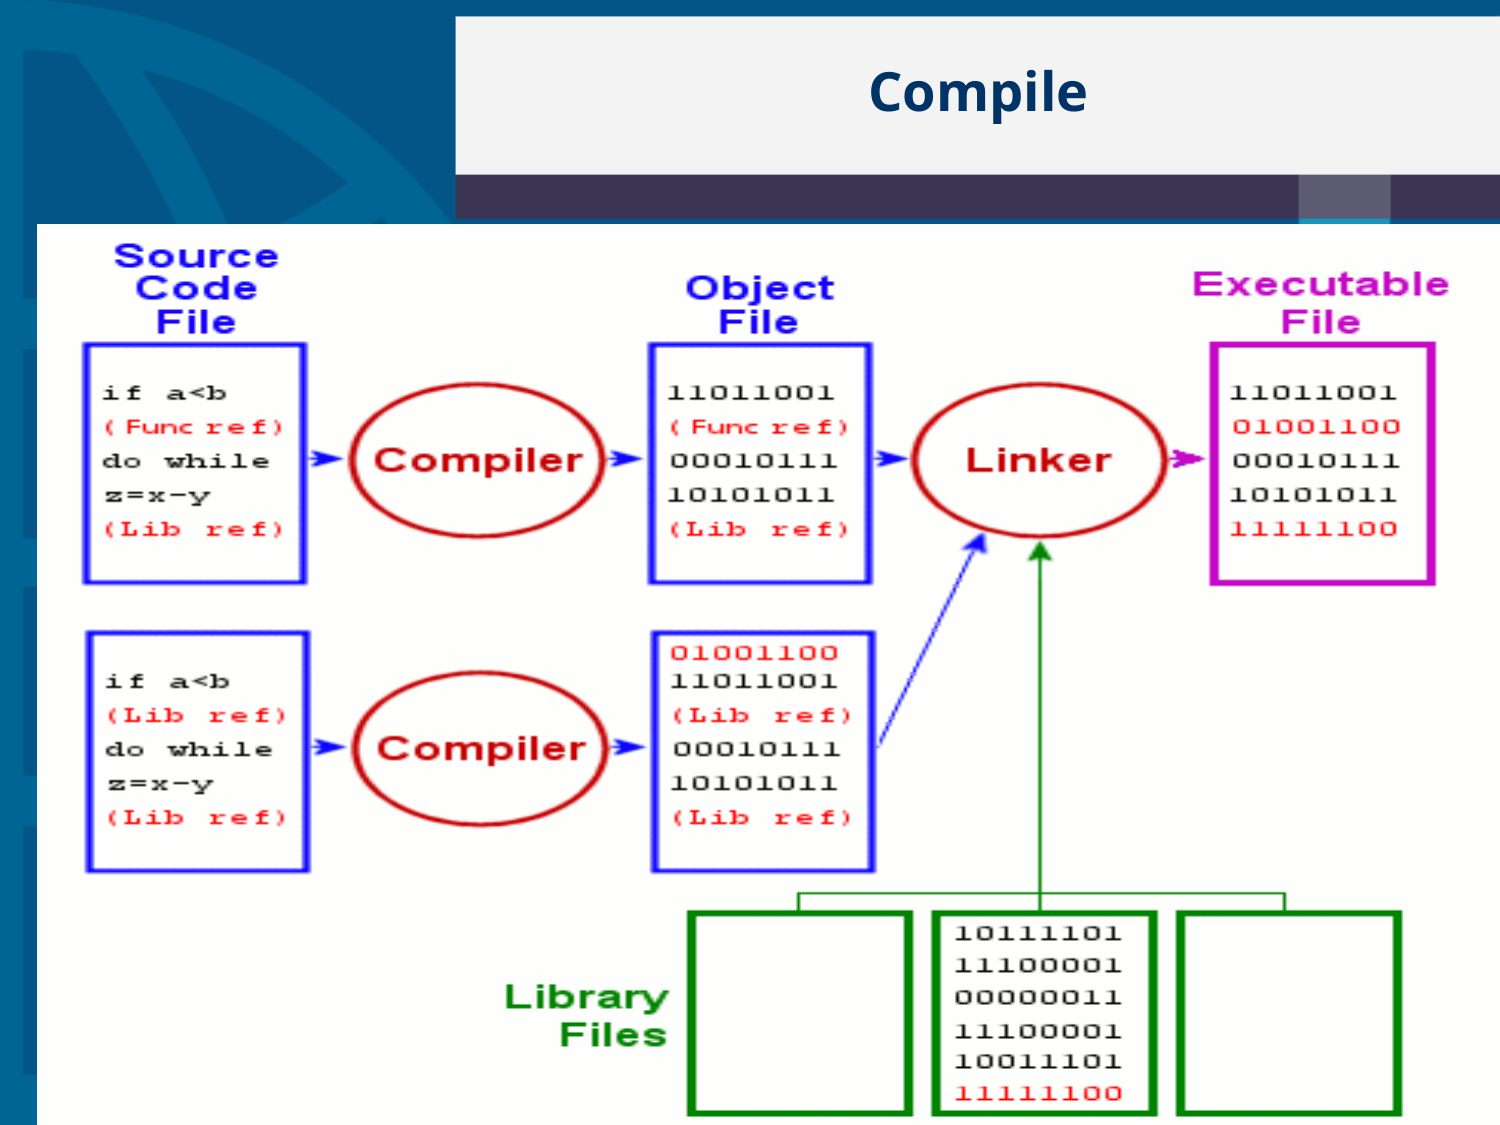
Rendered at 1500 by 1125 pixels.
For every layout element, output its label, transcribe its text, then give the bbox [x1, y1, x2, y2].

title Compile [467, 14, 1490, 167]
picture [24, 0, 1500, 1125]
